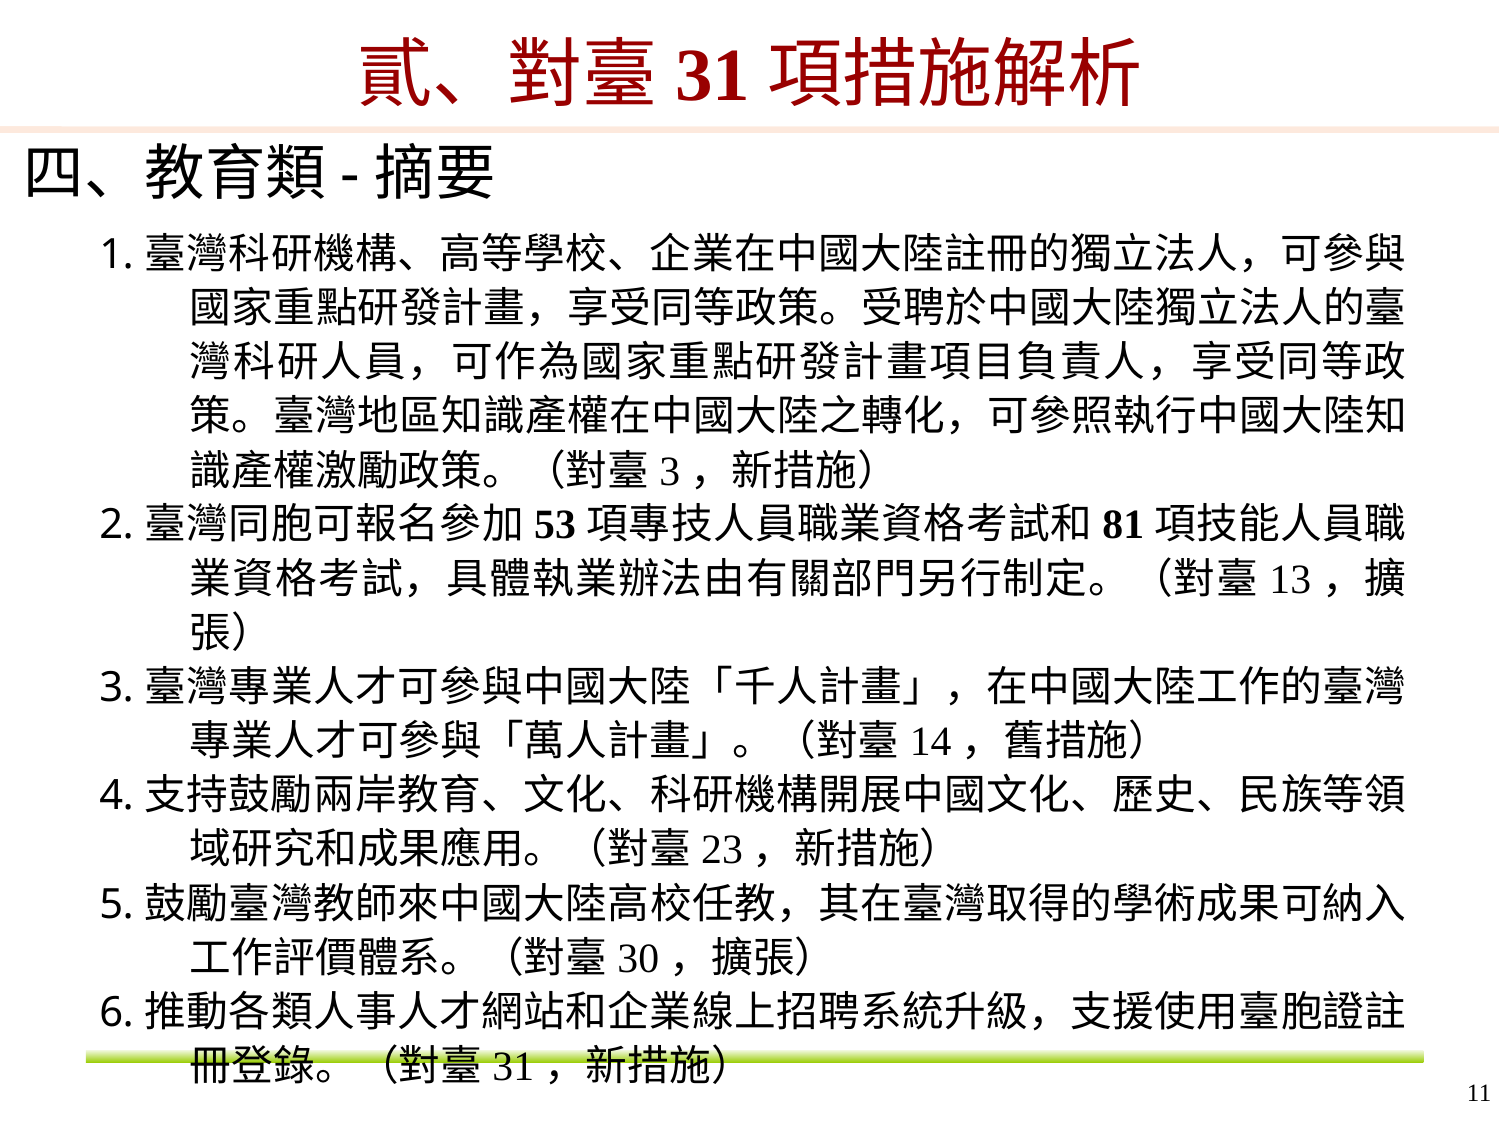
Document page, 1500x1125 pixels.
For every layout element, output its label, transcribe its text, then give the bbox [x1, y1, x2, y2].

text_box 貳、對臺31項措施解析 [0, 9, 1500, 109]
text_box 11 [1459, 1068, 1500, 1115]
text_box 四、教育類-摘要 [0, 86, 656, 204]
text_box 臺灣科研機構、高等學校、企業在中國大陸註冊的獨立法人，可參與國家重點研發計畫，享受同等政策。受聘於中國大陸獨立法人的臺灣科研人員，可作為國家重點研發計畫項目負責人，享受同等政策。臺灣地區知識產權在中國大陸之轉化，可參照執行中國大陸知識產權激勵政策。（對臺3，新措施） 臺灣同胞可報名參加53項專技人員職業資格考試和81項技能人員職業資格考試，具體執業辦法由有關部門另行制定。（對臺13，擴張） 臺灣專業人才可參與中國大陸「千人計畫」，在中國大陸工作的臺灣專業人才可參與「萬人計畫」。（對臺14，舊措施） 支持鼓勵兩岸教育、文化、科研機構開展中國文化、歷史、民族等領域研究和成果應用。（對臺23，新措施） 鼓勵臺灣教師來中國大陸高校任教，其在臺灣取得的學術成果可納入工作評價體系。（對臺30，擴張） 推動各類人事人才網站和企業線上招聘系統升級，支援使用臺胞證註冊登錄。（對臺31，新措施） [91, 214, 1415, 1050]
